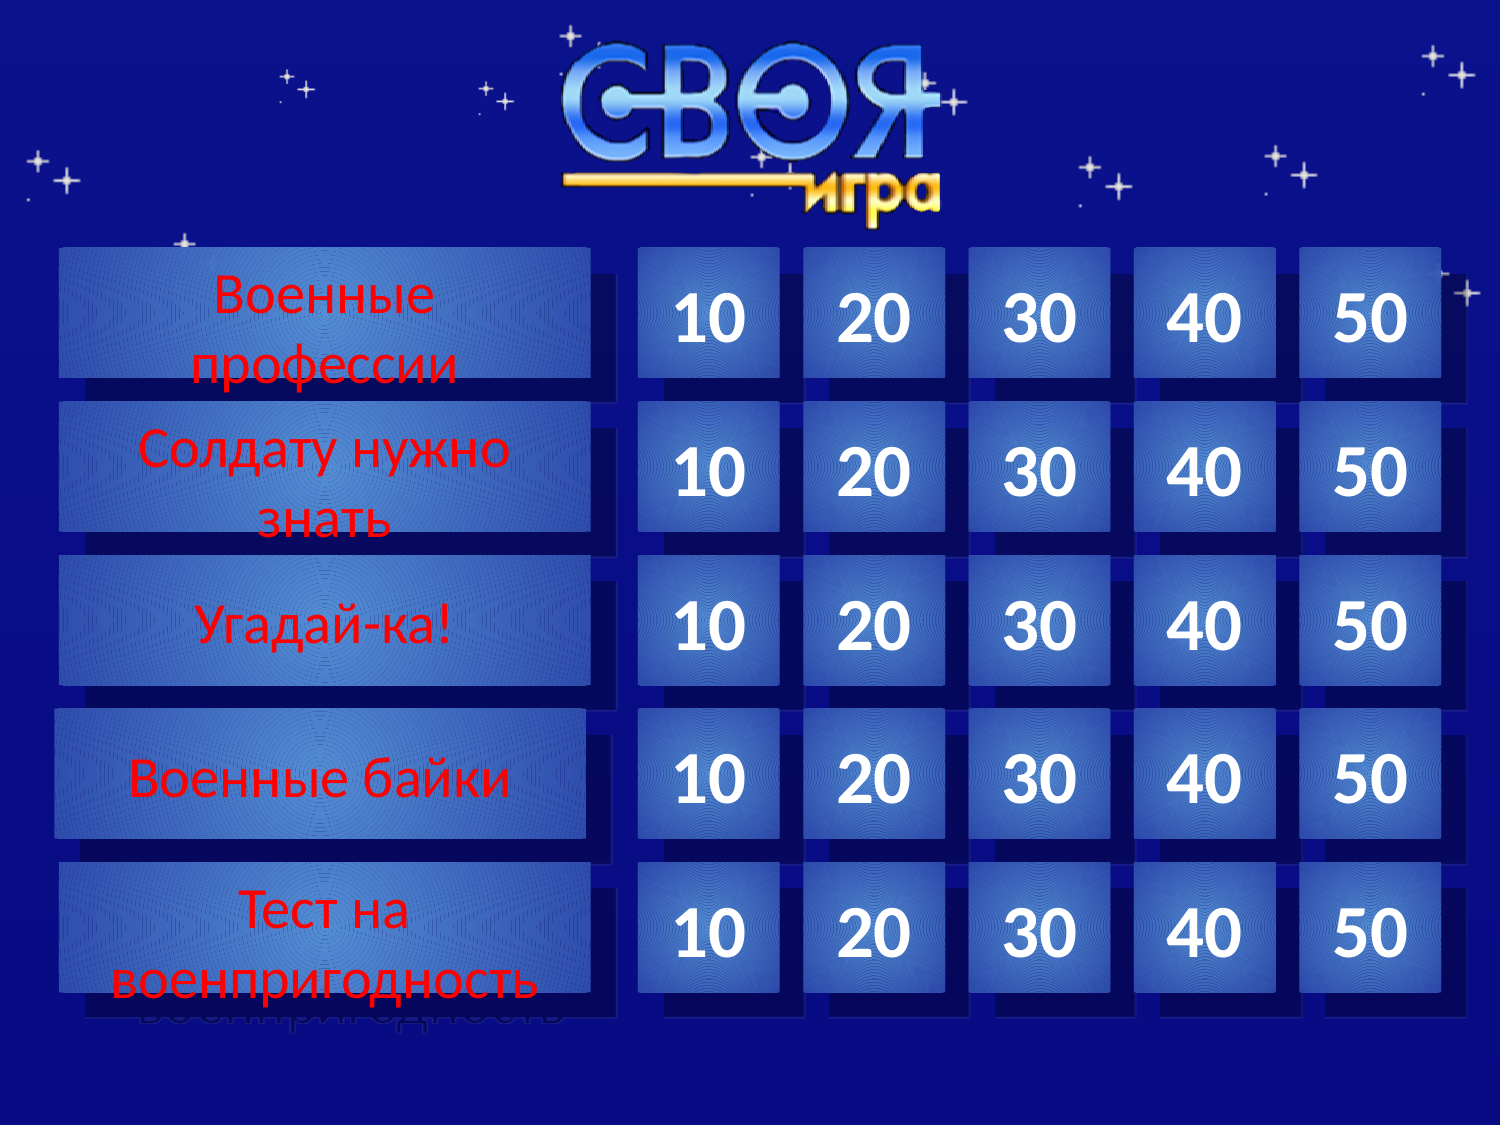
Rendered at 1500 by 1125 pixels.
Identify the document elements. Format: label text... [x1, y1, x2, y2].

text_box Угадай-ка! [59, 555, 591, 685]
text_box 40 [1134, 402, 1276, 532]
text_box 40 [1134, 248, 1276, 378]
text_box 10 [638, 402, 780, 532]
text_box Тест на военпригодность [59, 862, 591, 992]
text_box Солдату нужно знать [59, 402, 591, 532]
text_box 50 [1299, 862, 1441, 992]
text_box 30 [969, 709, 1110, 839]
text_box 40 [1134, 862, 1276, 992]
text_box 50 [1299, 248, 1441, 378]
text_box Военные байки [54, 709, 586, 839]
text_box 30 [969, 248, 1110, 378]
text_box 50 [1299, 402, 1441, 532]
text_box 20 [803, 402, 945, 532]
text_box 50 [1299, 709, 1441, 839]
picture [549, 27, 952, 232]
text_box Военные профессии [59, 248, 591, 378]
text_box 20 [803, 555, 945, 685]
text_box 20 [803, 862, 945, 992]
text_box 10 [638, 248, 780, 378]
text_box 30 [969, 862, 1110, 992]
text_box 30 [969, 402, 1110, 532]
text_box 40 [1134, 709, 1276, 839]
text_box 10 [638, 555, 780, 685]
text_box 10 [638, 709, 780, 839]
text_box 10 [638, 862, 780, 992]
text_box 40 [1134, 555, 1276, 685]
text_box 20 [803, 709, 945, 839]
text_box 20 [803, 248, 945, 378]
text_box 50 [1299, 555, 1441, 685]
text_box 30 [969, 555, 1110, 685]
